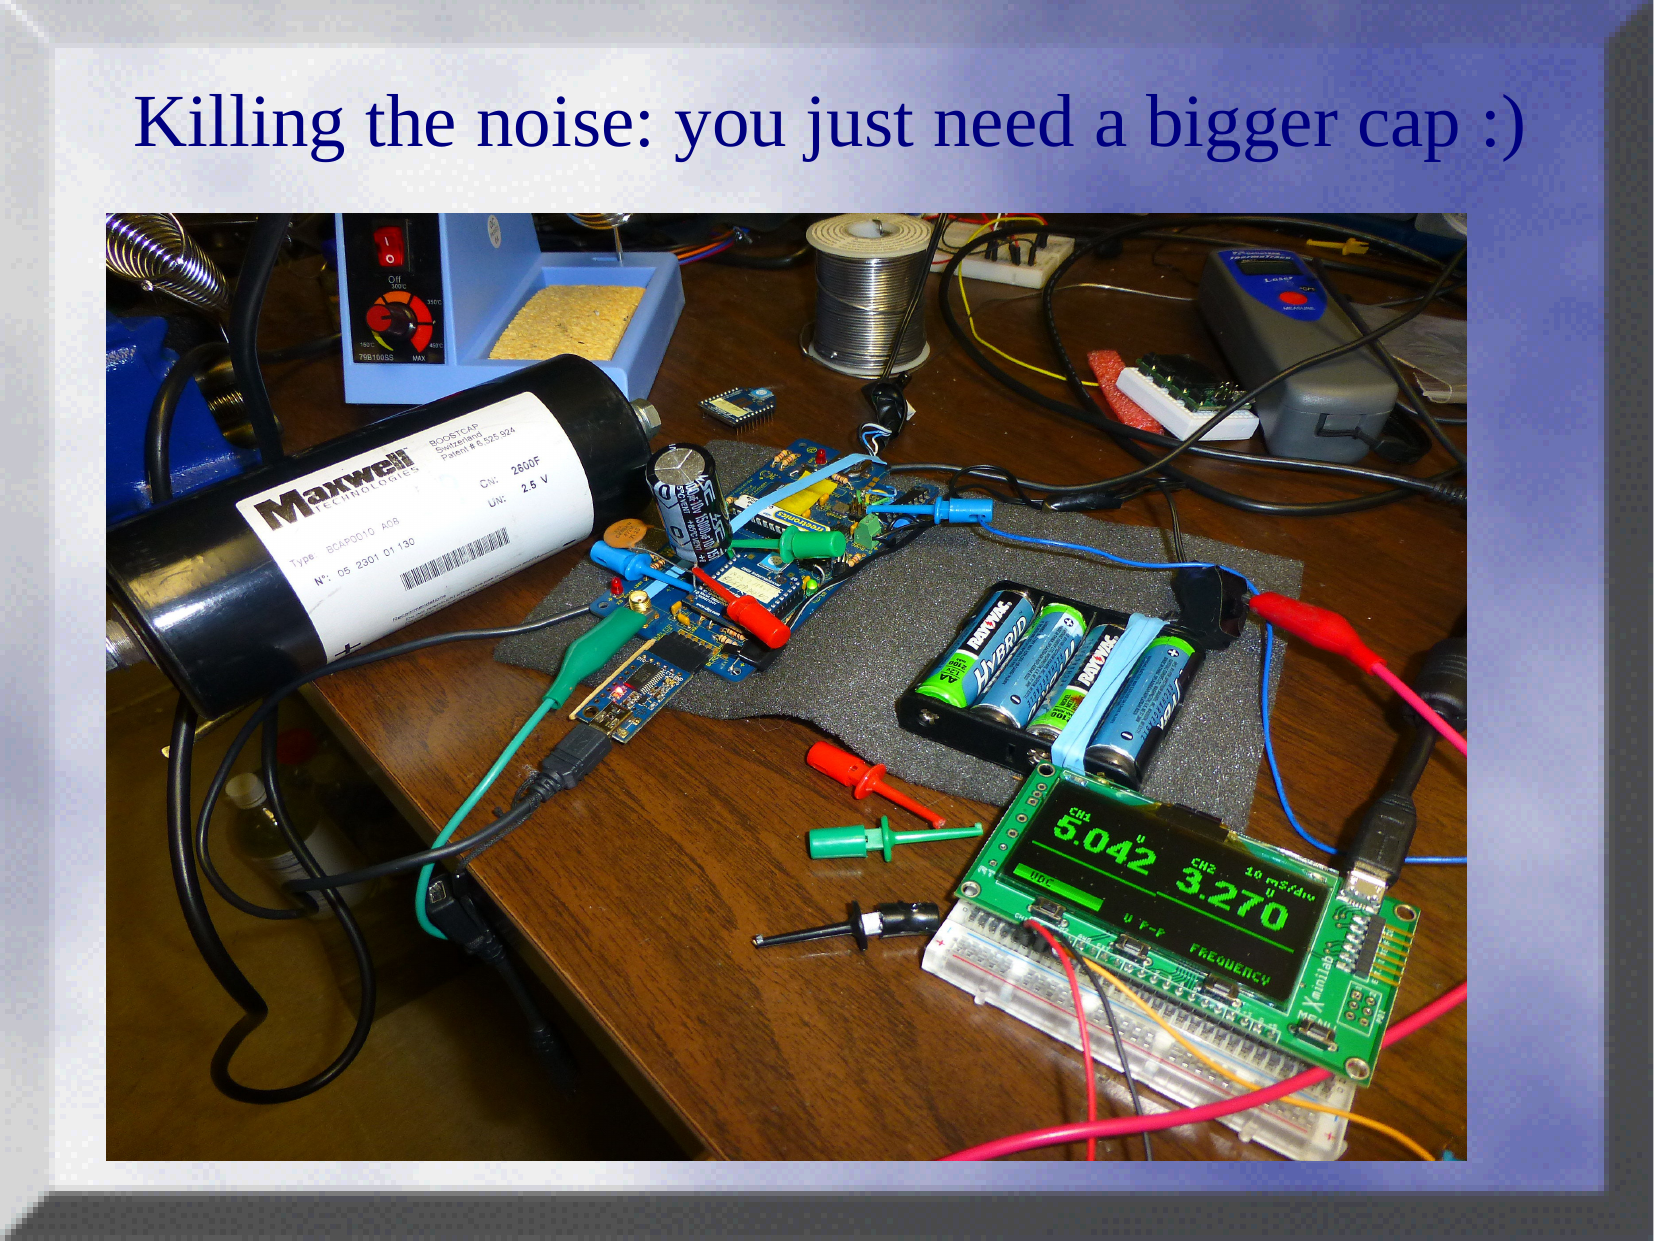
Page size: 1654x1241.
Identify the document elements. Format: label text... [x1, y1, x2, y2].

picture [0, 0, 1654, 1241]
title Killing the noise: you just need a bigger cap :) [44, 68, 1618, 175]
